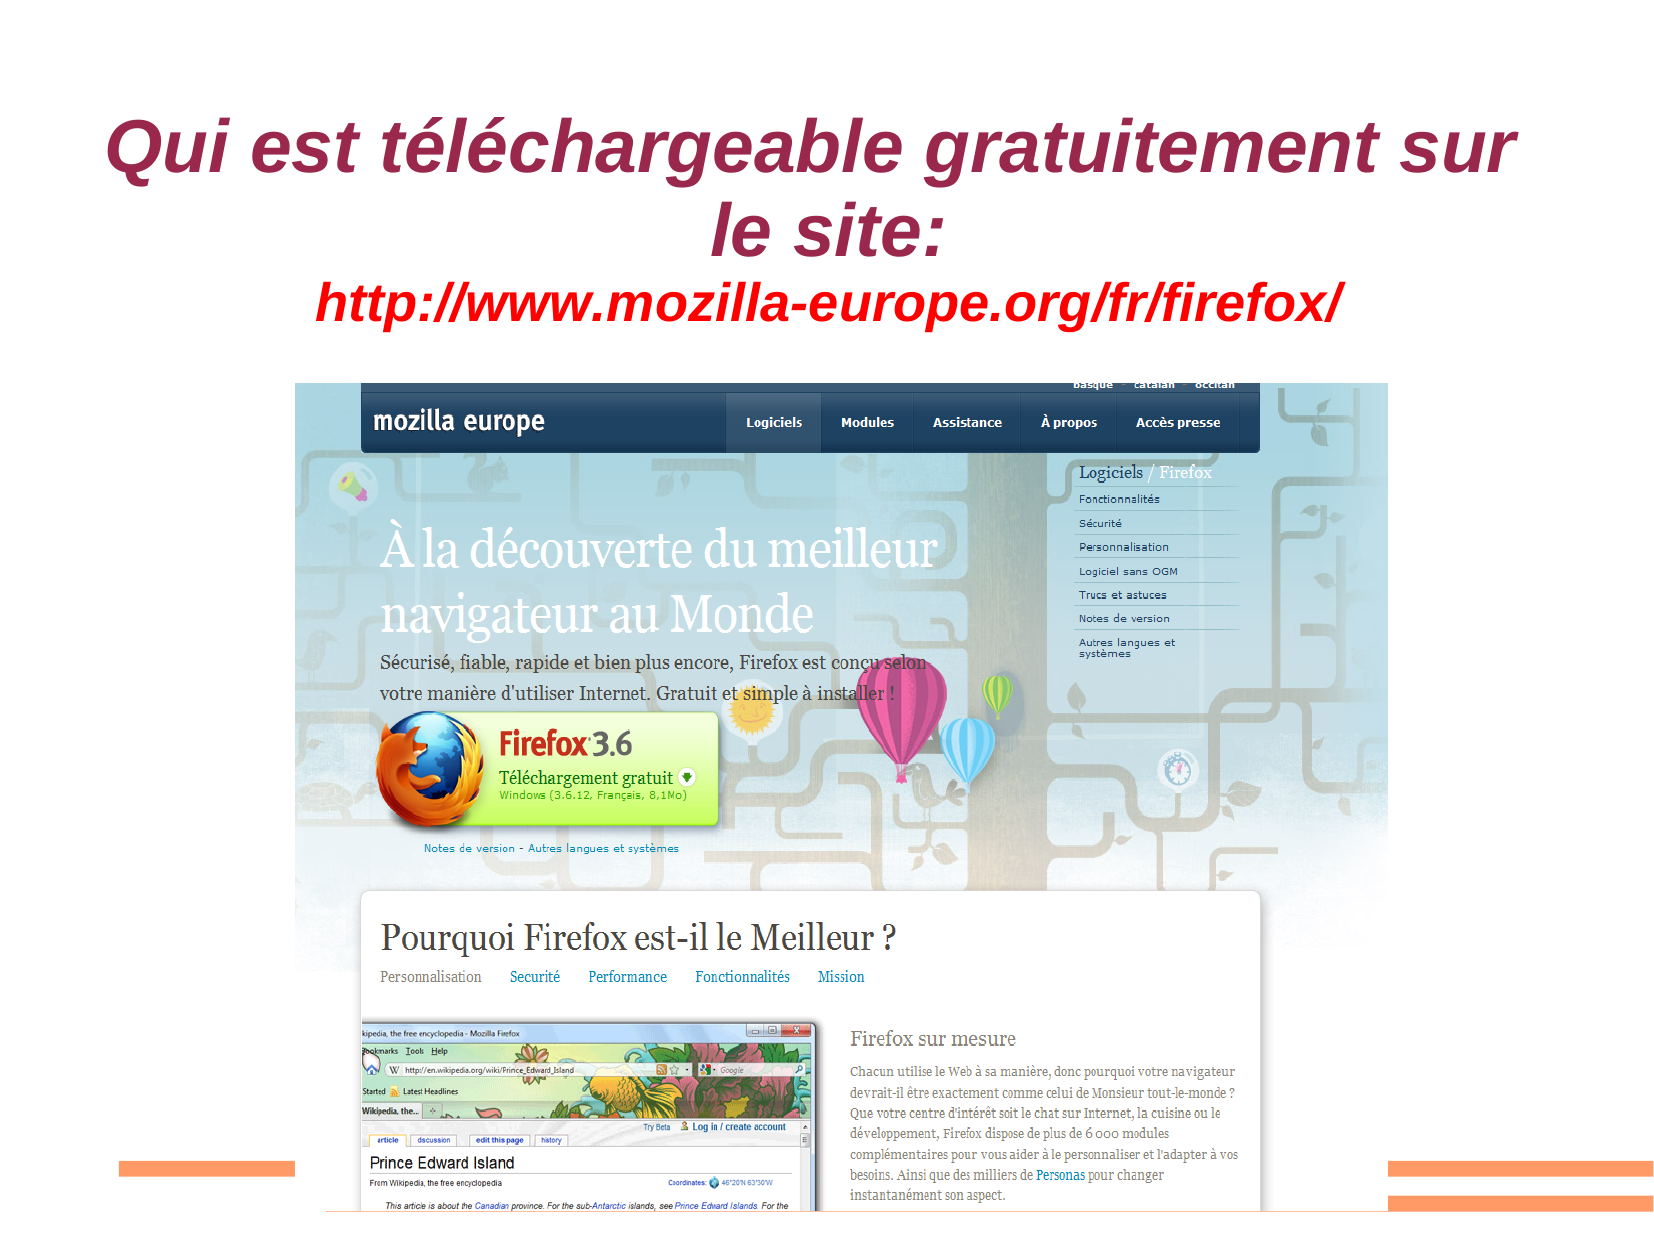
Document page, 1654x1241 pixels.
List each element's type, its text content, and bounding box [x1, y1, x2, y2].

picture [295, 383, 1388, 1211]
title Qui est téléchargeable gratuitement sur le site: http://www.mozilla-europe.org/fr/firefox/ [88, 94, 1534, 343]
